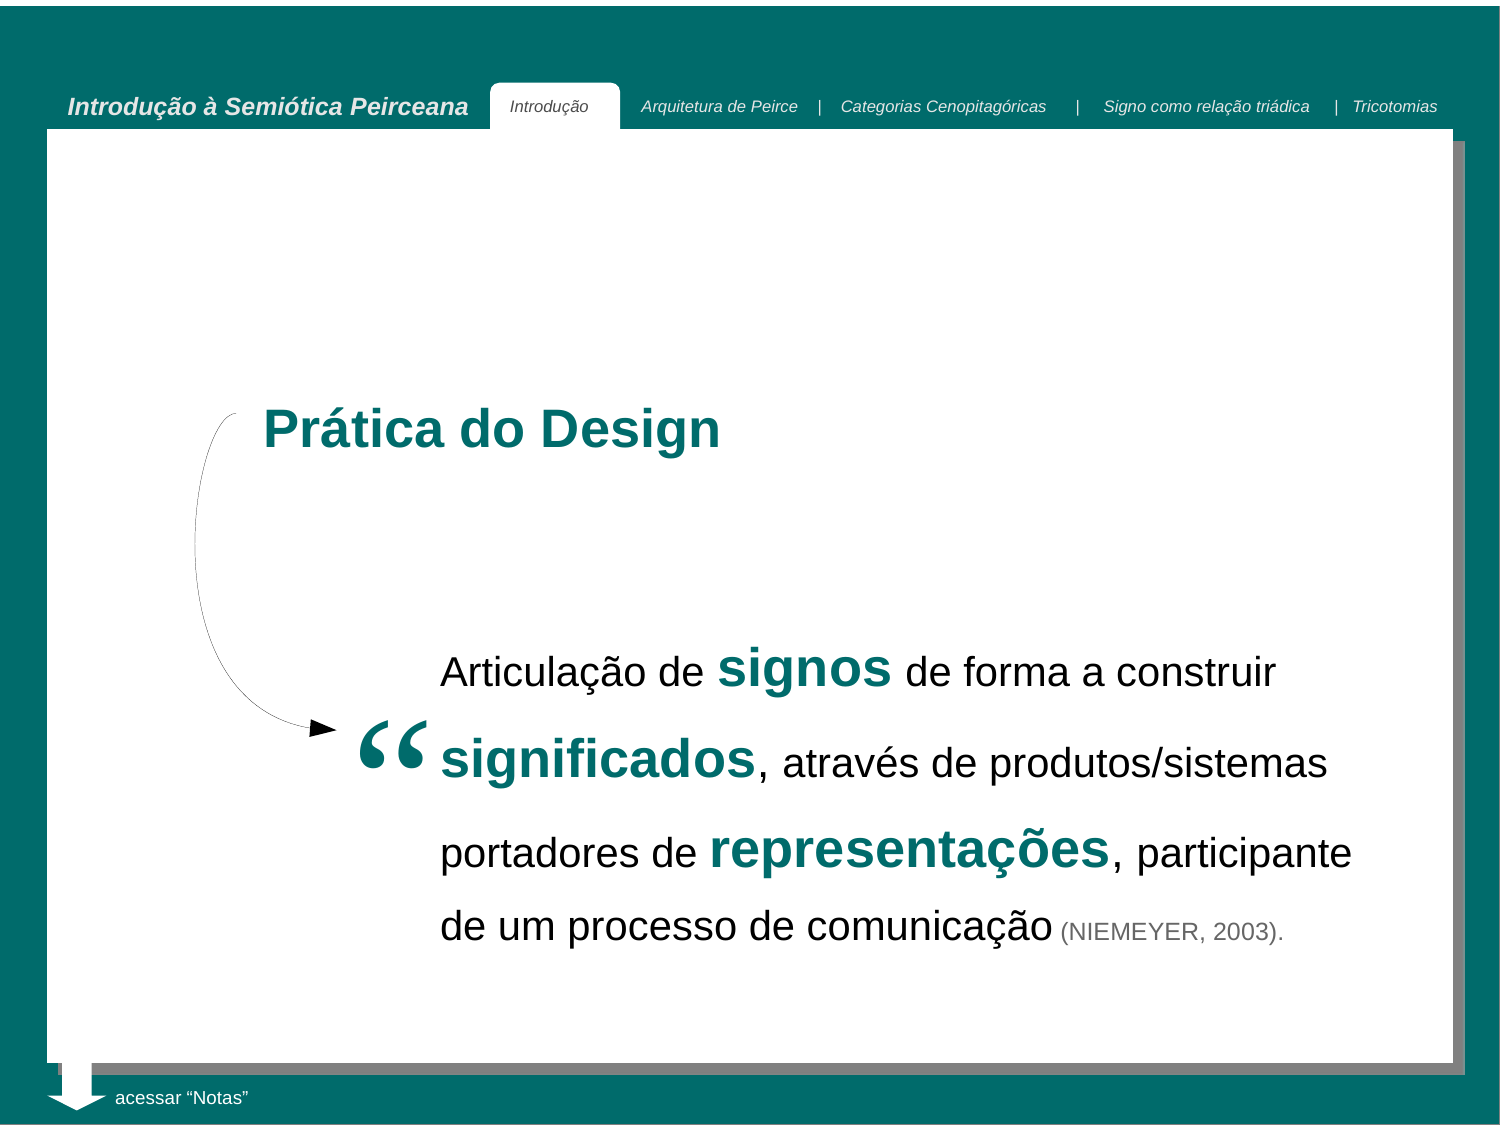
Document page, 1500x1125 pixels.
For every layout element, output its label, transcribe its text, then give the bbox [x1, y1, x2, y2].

text_box Articulação de signos de forma a construir significados, através de produtos/sistemas portadores de representações, participante de um processo de comunicação (NIEMEYER, 2003). [425, 599, 1418, 933]
text_box acessar “Notas” [100, 1080, 278, 1116]
text_box Prática do Design [236, 360, 745, 438]
text_box “ [336, 567, 467, 828]
text_box [47, 1051, 100, 1111]
